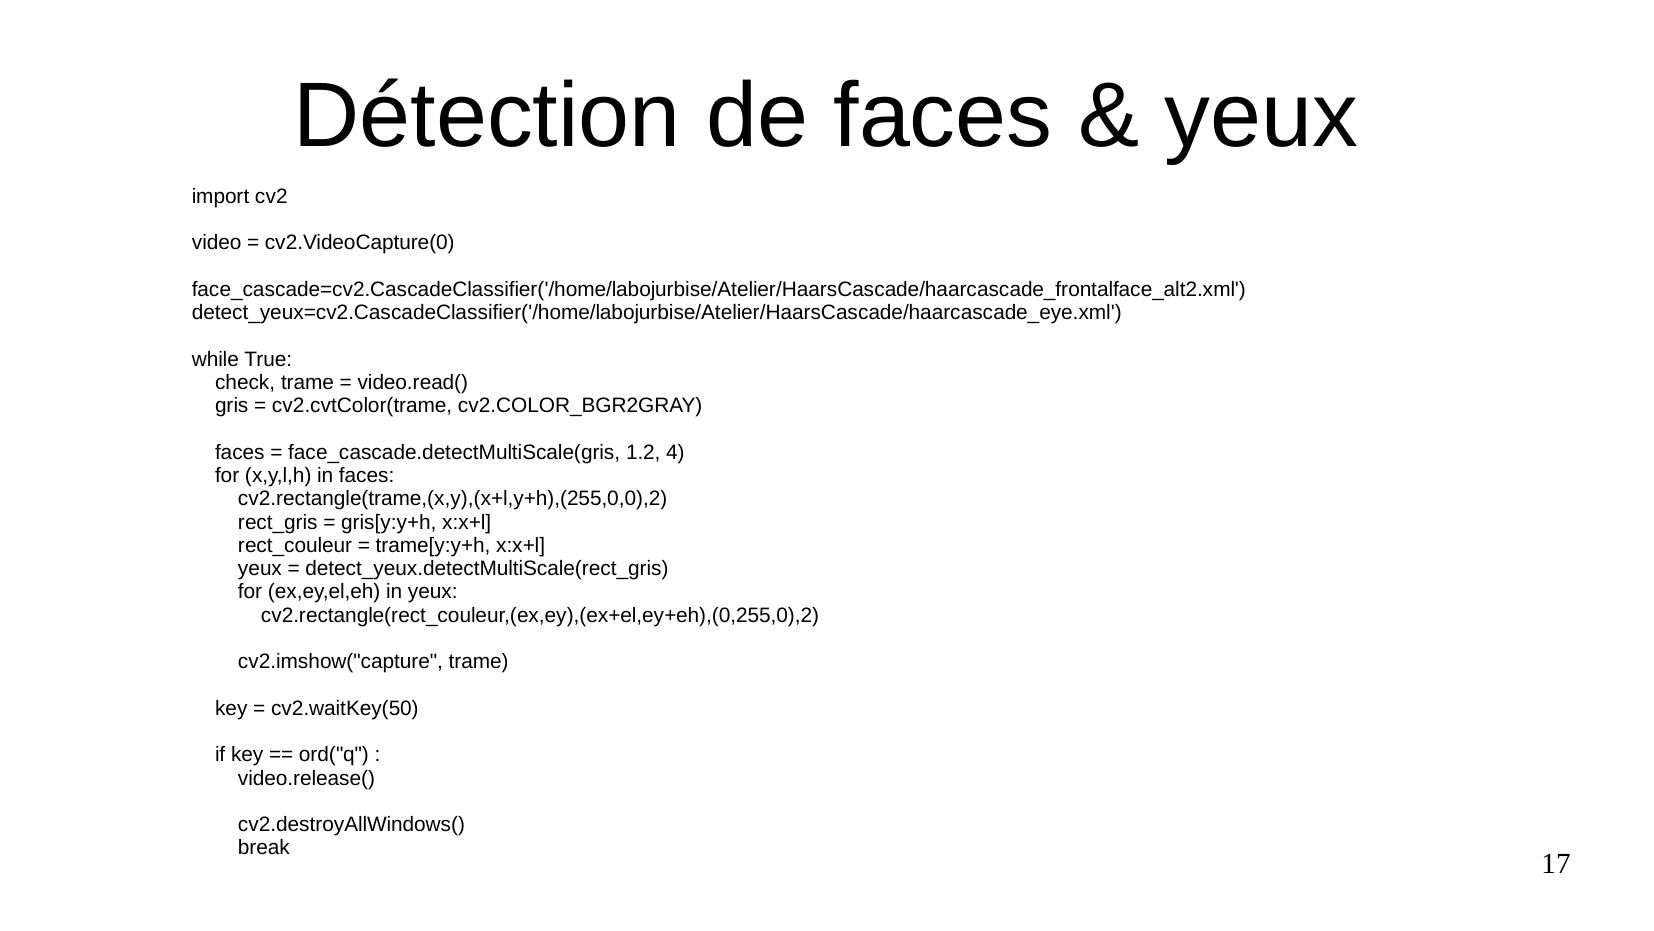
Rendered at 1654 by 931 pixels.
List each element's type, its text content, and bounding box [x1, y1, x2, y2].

text_box import cv2 video = cv2.VideoCapture(0) face_cascade=cv2.CascadeClassifier('/home/labojurbise/Atelier/HaarsCascade/haarcascade_frontalface_alt2.xml') detect_yeux=cv2.CascadeClassifier('/home/labojurbise/Atelier/HaarsCascade/haarcascade_eye.xml') while True: check, trame = video.read() gris = cv2.cvtColor(trame, cv2.COLOR_BGR2GRAY) faces = face_cascade.detectMultiScale(gris, 1.2, 4) for (x,y,l,h) in faces: cv2.rectangle(trame,(x,y),(x+l,y+h),(255,0,0),2) rect_gris = gris[y:y+h, x:x+l] rect_couleur = trame[y:y+h, x:x+l] yeux = detect_yeux.detectMultiScale(rect_gris) for (ex,ey,el,eh) in yeux: cv2.rectangle(rect_couleur,(ex,ey),(ex+el,ey+eh),(0,255,0),2) cv2.imshow("capture", trame) key = cv2.waitKey(50) if key == ord("q") : video.release() cv2.destroyAllWindows() break [177, 177, 1388, 875]
title Détection de faces & yeux [82, 37, 1571, 193]
